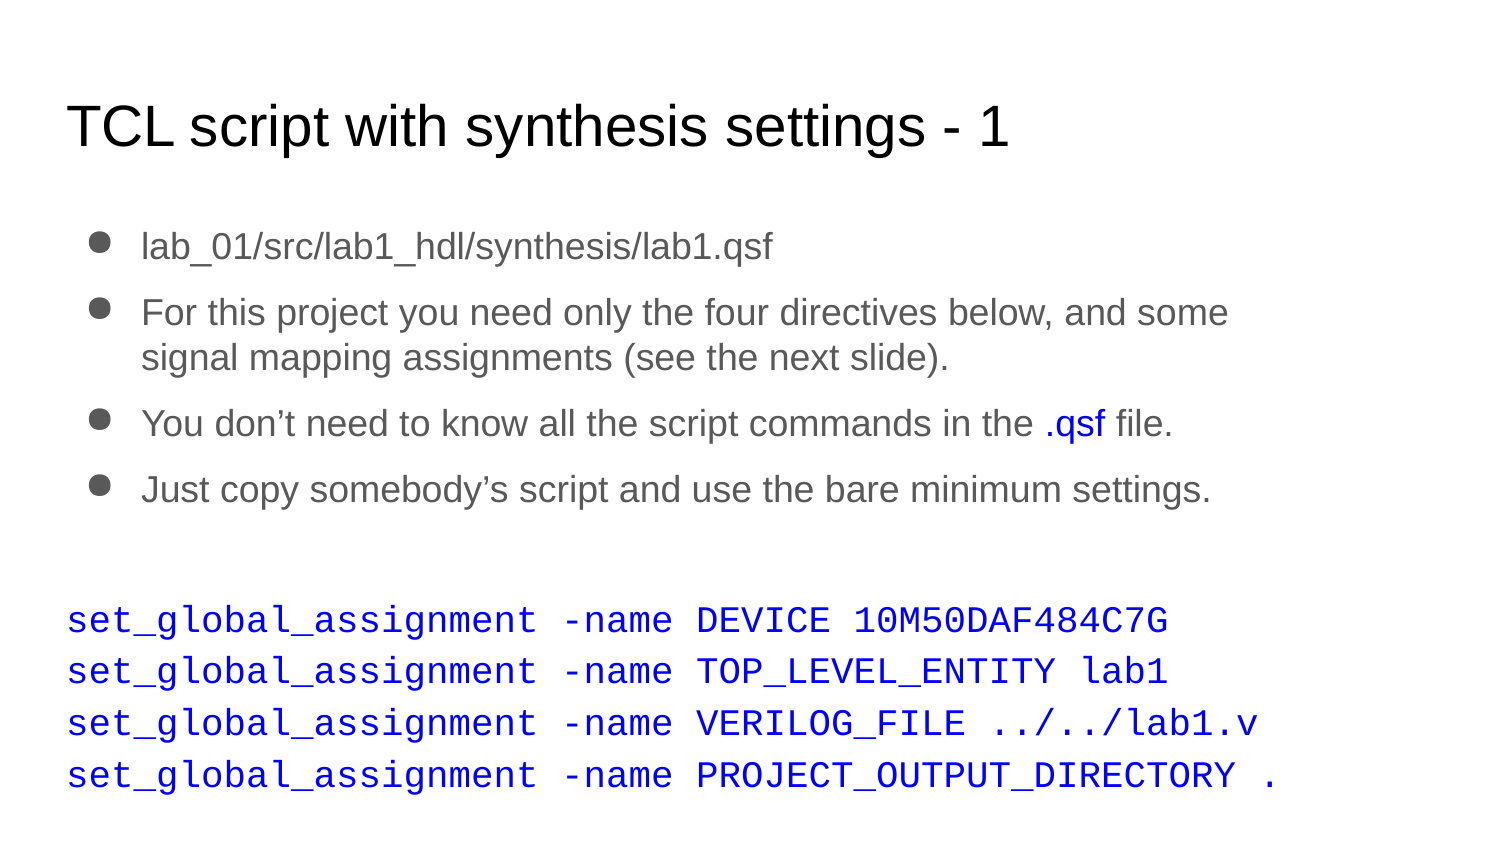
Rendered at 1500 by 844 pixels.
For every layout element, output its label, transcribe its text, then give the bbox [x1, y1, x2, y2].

list set_global_assignment -name DEVICE 10M50DAF484C7G set_global_assignment -name TOP_LEVEL_ENTITY lab1 set_global_assignment -name VERILOG_FILE ../../lab1.v set_global_assignment -name PROJECT_OUTPUT_DIRECTORY . [51, 572, 1419, 793]
title TCL script with synthesis settings - 1 [51, 72, 1449, 167]
list lab_01/src/lab1_hdl/synthesis/lab1.qsf For this project you need only the four directives below, and some signal mapping assignments (see the next slide). You don’t need to know all the script commands in the .qsf file. Just copy somebody’s script and use the bare minimum settings. [51, 207, 1288, 533]
